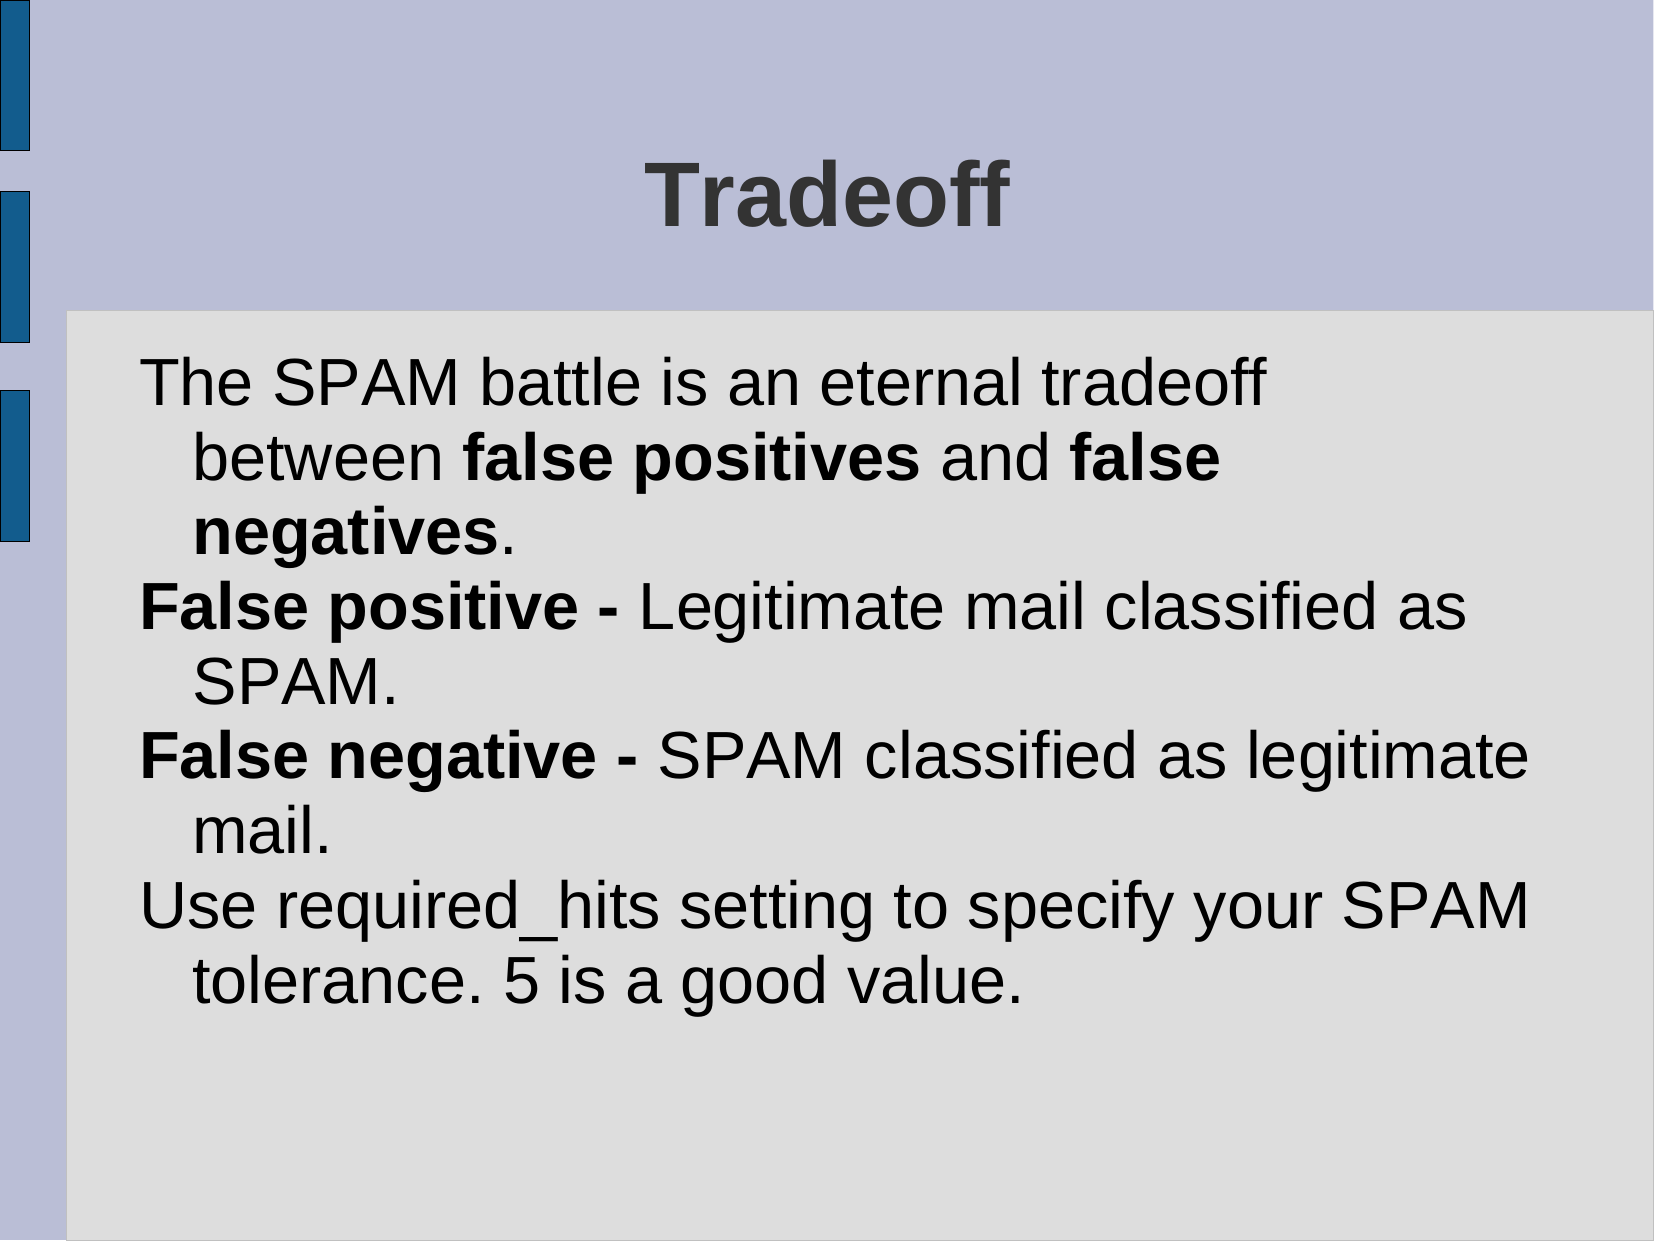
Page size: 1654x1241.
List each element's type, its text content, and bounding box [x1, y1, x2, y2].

list The SPAM battle is an eternal tradeoff between false positives and false negatives. False positive - Legitimate mail classified as SPAM. False negative - SPAM classified as legitimate mail. Use required_hits setting to specify your SPAM tolerance. 5 is a good value. [121, 344, 1534, 1127]
title Tradeoff [121, 91, 1534, 299]
